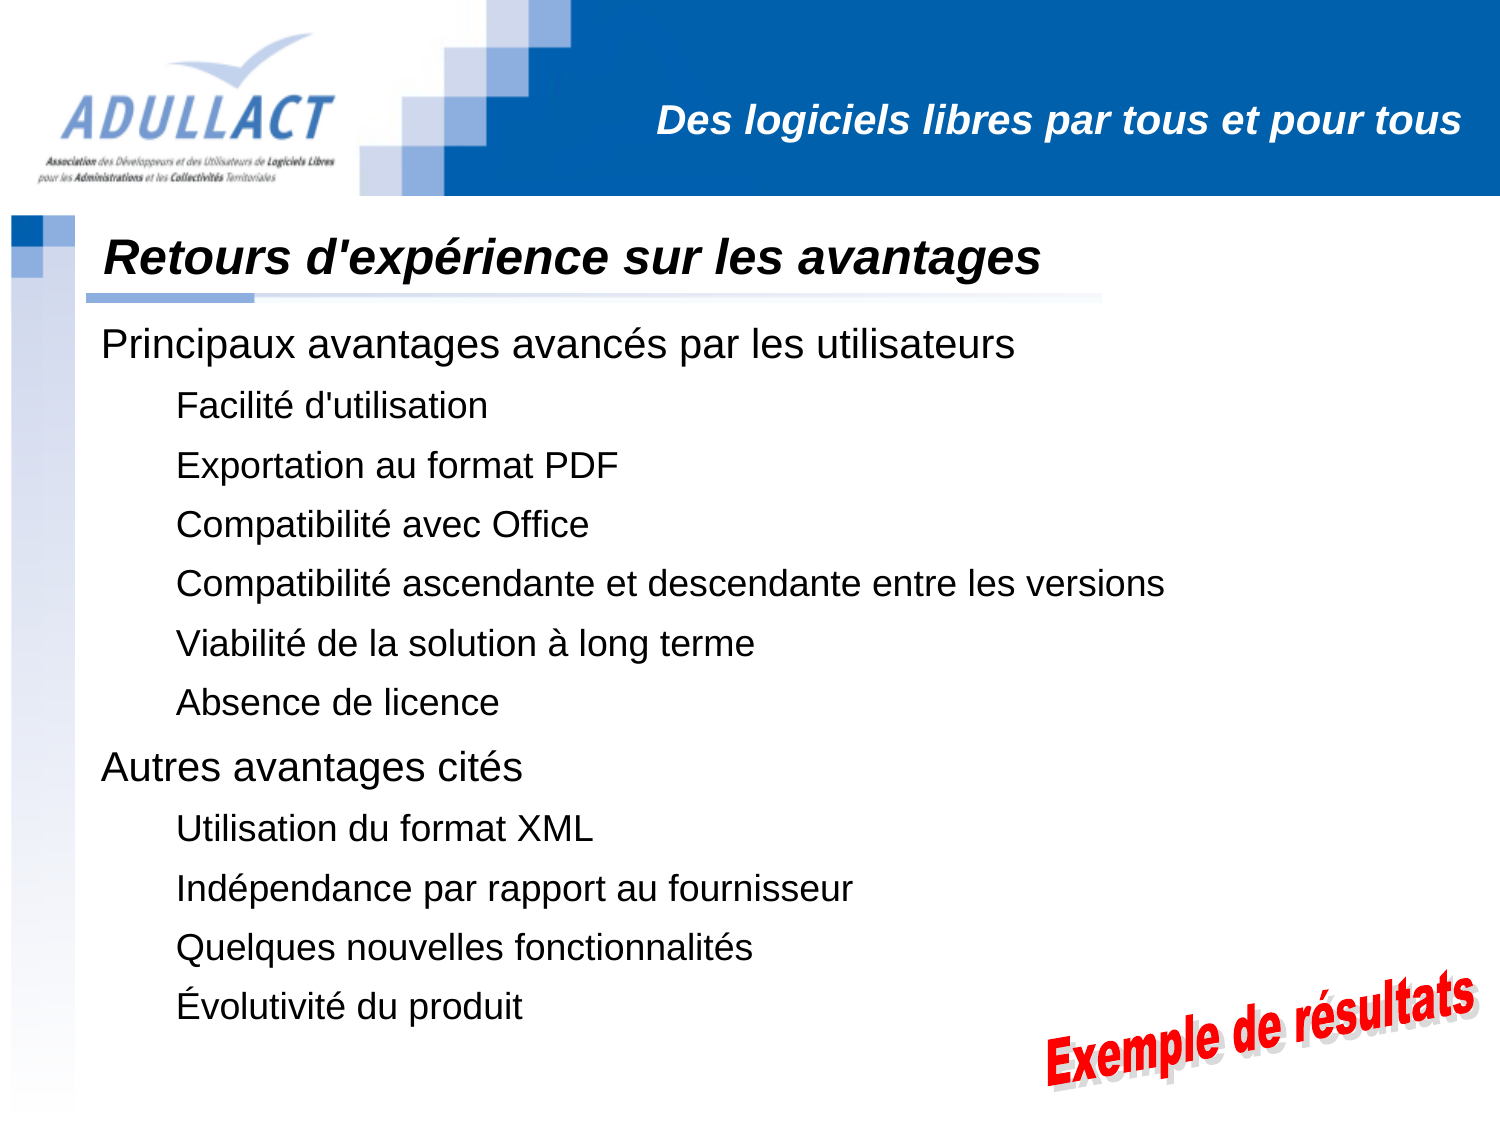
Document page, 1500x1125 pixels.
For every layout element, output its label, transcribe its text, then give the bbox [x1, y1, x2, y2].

picture [356, 0, 1500, 196]
text_box [1319, 989, 1329, 1001]
text_box [1047, 1014, 1225, 1093]
title Retours d'expérience sur les avantages [88, 219, 1459, 292]
picture [31, 29, 346, 189]
picture [10, 214, 75, 1113]
list Principaux avantages avancés par les utilisateurs Facilité d'utilisation Exportation au format PDF Compatibilité avec Office Compatibilité ascendante et descendante entre les versions Viabilité de la solution à long terme Absence de licence Autres avantages cités Utilisation du format XML Indépendance par rapport au fournisseur Quelques nouvelles fonctionnalités Évolutivité du produit [100, 317, 1317, 1125]
text_box [1296, 969, 1480, 1049]
picture [86, 293, 1102, 303]
text_box [1233, 1003, 1287, 1059]
